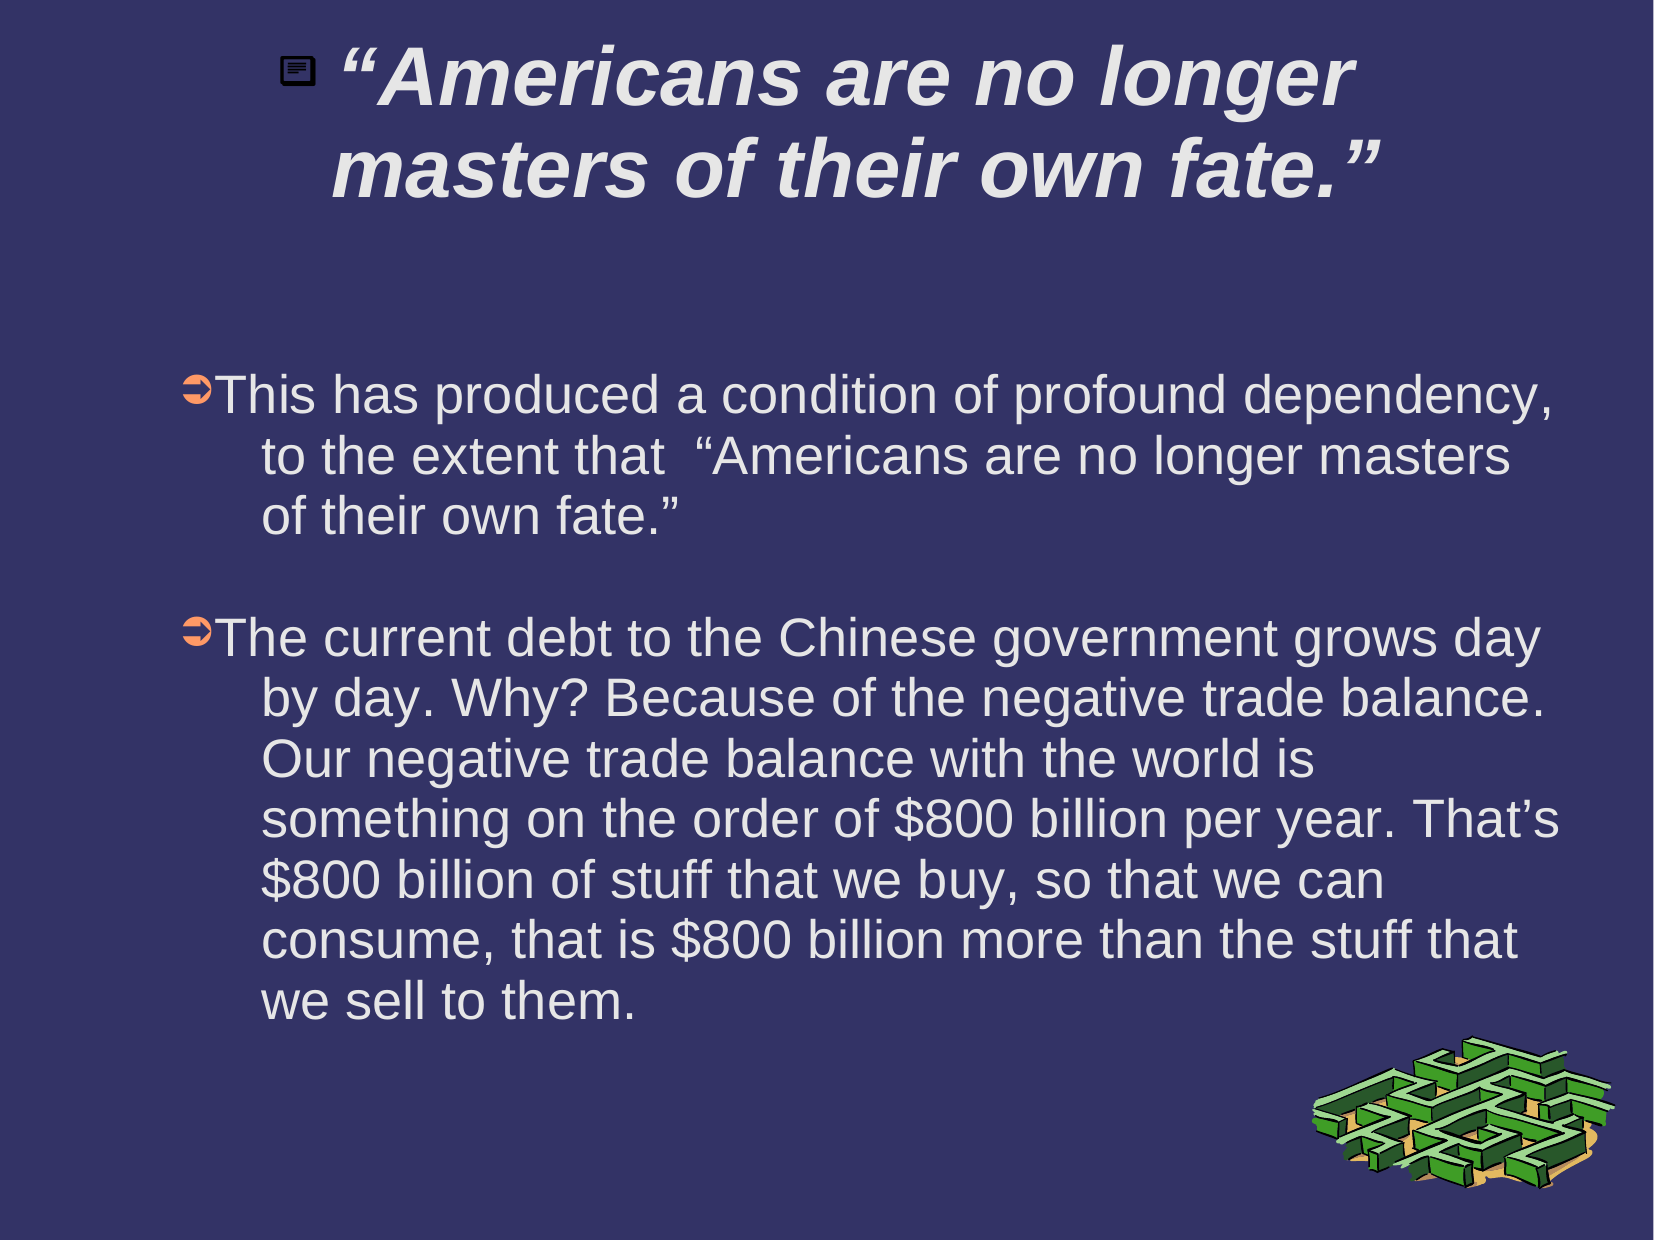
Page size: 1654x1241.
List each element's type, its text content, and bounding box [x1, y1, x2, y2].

list This has produced a condition of profound dependency, to the extent that “Americans are no longer masters of their own fate.” The current debt to the Chinese government grows day by day. Why? Because of the negative trade balance. Our negative trade balance with the world is something on the order of $800 billion per year. That’s $800 billion of stuff that we buy, so that we can consume, that is $800 billion more than the stuff that we sell to them. [178, 364, 1570, 1132]
title “Americans are no longer masters of their own fate.” [121, 26, 1534, 219]
